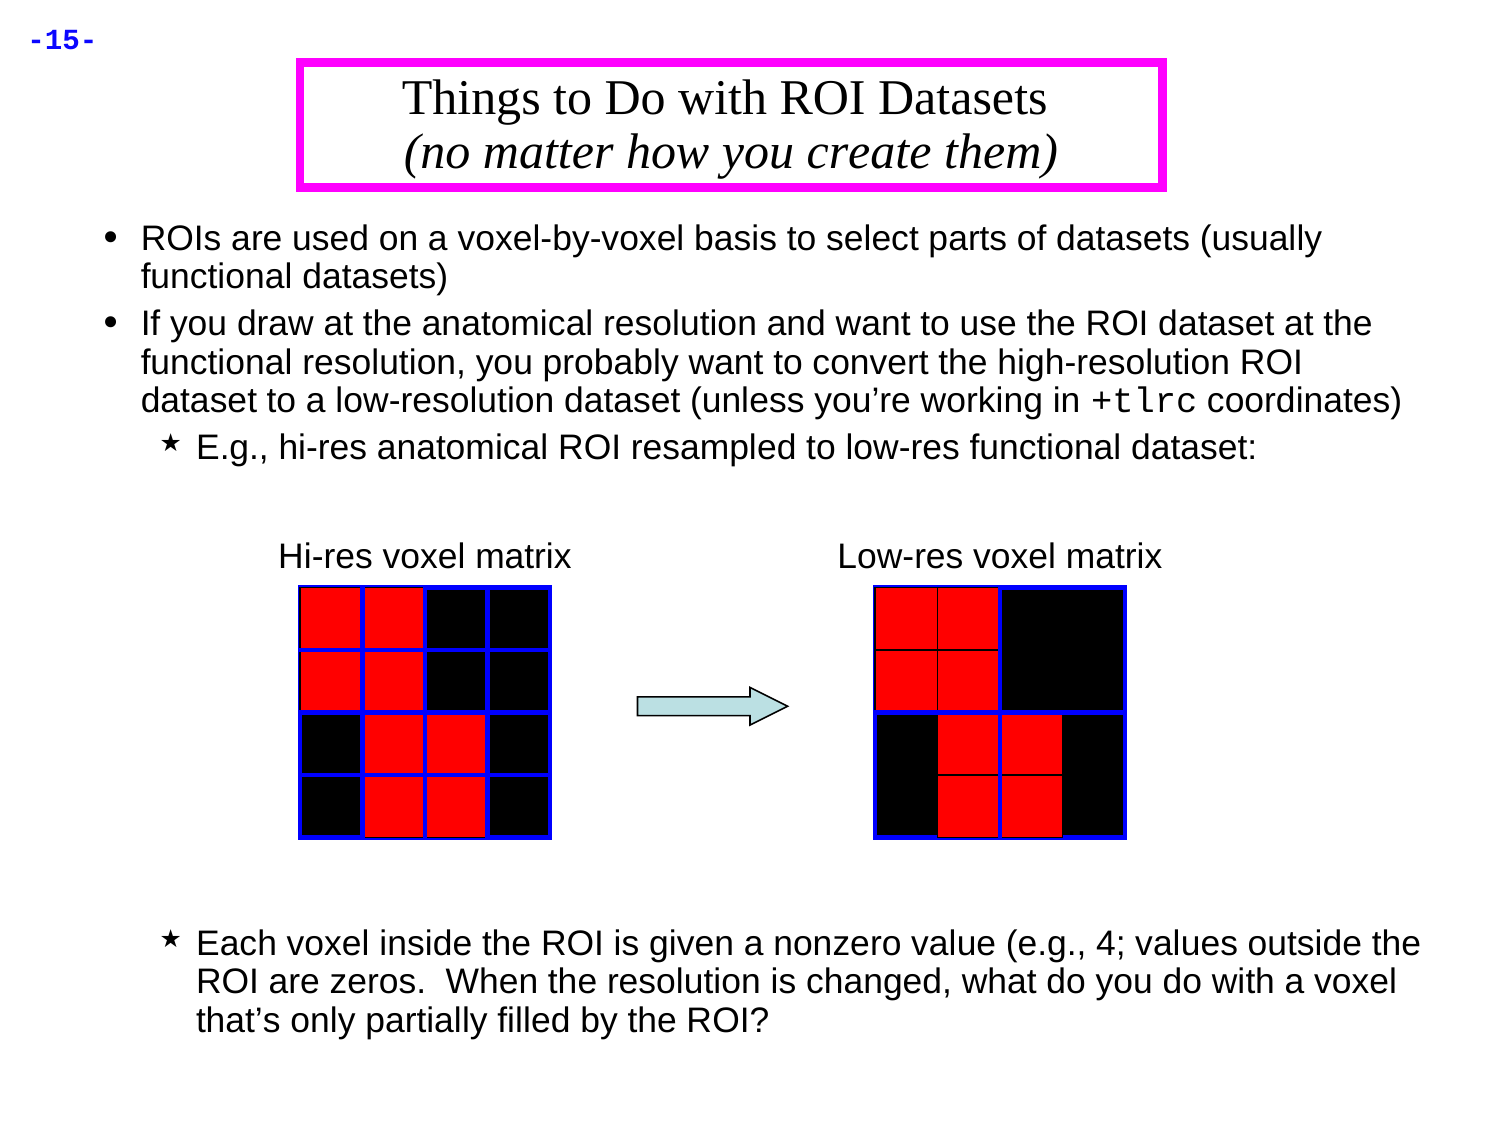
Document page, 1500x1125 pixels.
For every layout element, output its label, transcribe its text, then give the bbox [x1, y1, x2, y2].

text_box [427, 587, 485, 648]
title Things to Do with ROI Datasets (no matter how you create them) [299, 62, 1163, 188]
text_box [875, 587, 998, 710]
text_box [490, 652, 550, 710]
text_box [365, 777, 423, 838]
text_box [299, 715, 360, 773]
text_box [490, 777, 550, 838]
text_box [365, 652, 423, 710]
list ROIs are used on a voxel-by-voxel basis to select parts of datasets (usually functional datasets) If you draw at the anatomical resolution and want to use the ROI dataset at the functional resolution, you probably want to convert the high-resolution ROI dataset to a low-resolution dataset (unless you’re working in +tlrc coordinates) E.g., hi-res anatomical ROI resampled to low-res functional dataset: Each voxel inside the ROI is given a nonzero value (e.g., 4; values outside the ROI are zeros. When the resolution is changed, what do you do with a voxel that’s only partially filled by the ROI? [87, 212, 1438, 1075]
text_box [427, 652, 485, 710]
text_box Low-res voxel matrix [812, 524, 1188, 583]
text_box [1002, 715, 1063, 838]
text_box [937, 715, 998, 838]
text_box [365, 715, 423, 773]
text_box [490, 715, 550, 773]
text_box Hi-res voxel matrix [237, 524, 613, 583]
text_box [427, 777, 485, 838]
text_box [637, 687, 788, 726]
text_box [299, 587, 360, 648]
text_box [299, 652, 360, 710]
text_box [490, 587, 550, 648]
text_box [299, 777, 360, 838]
text_box [427, 715, 485, 773]
text_box [365, 587, 423, 648]
